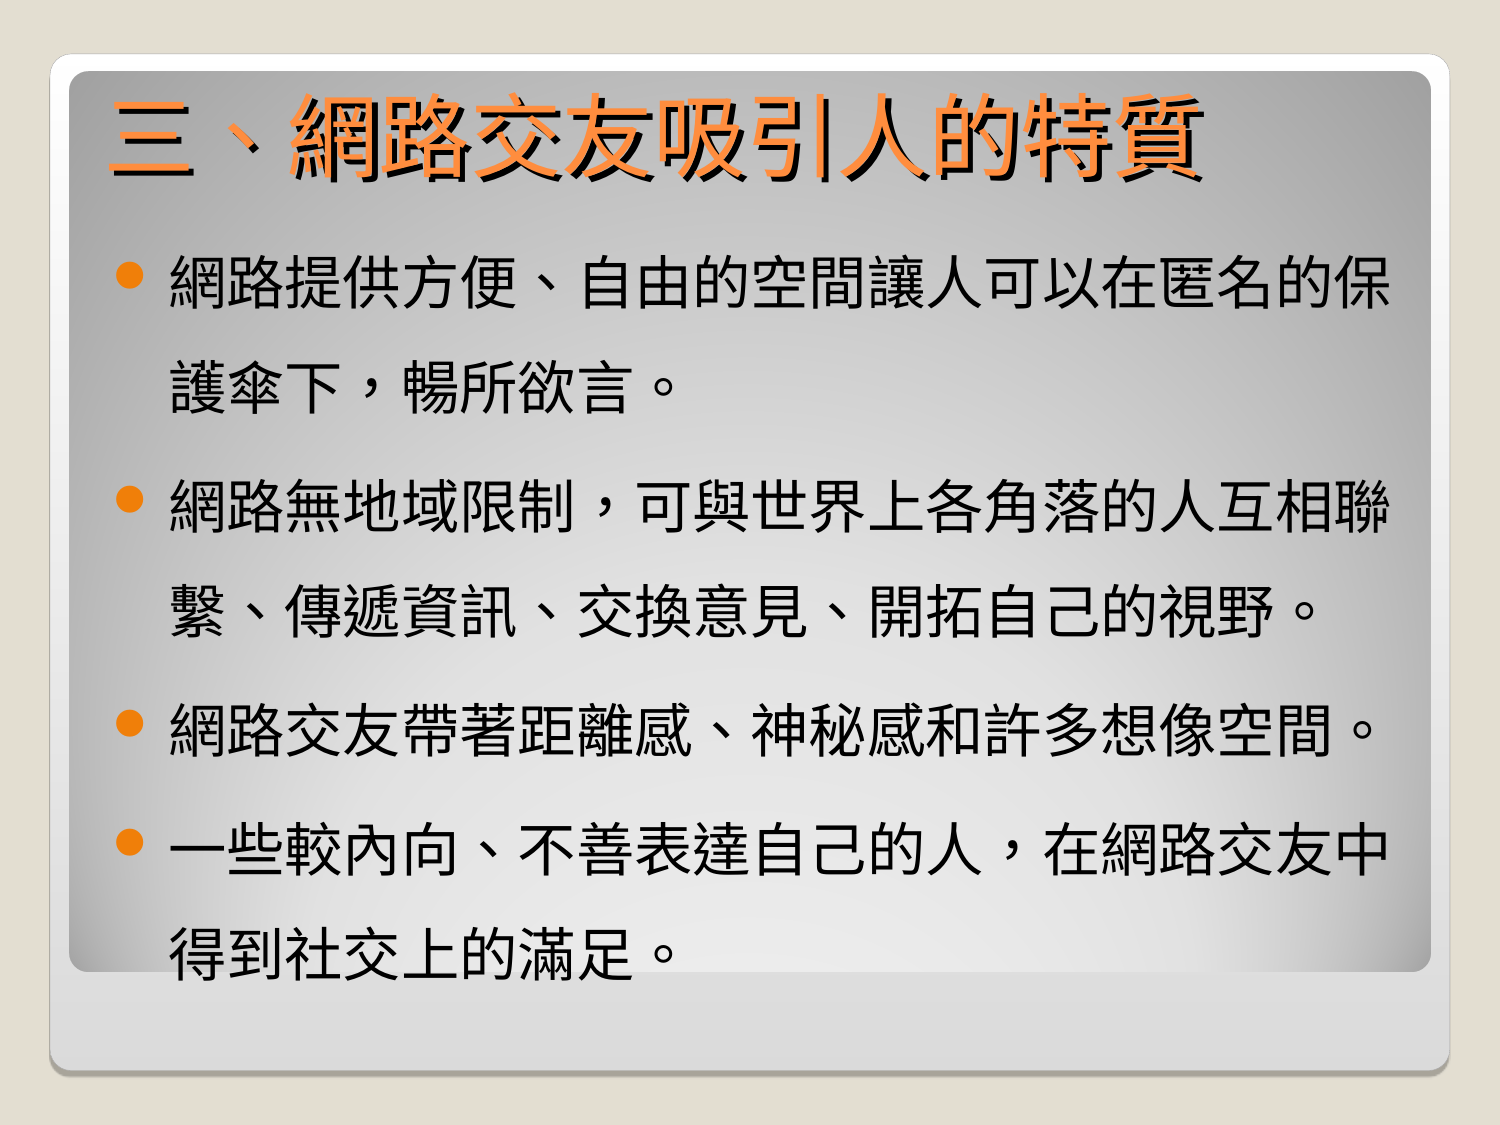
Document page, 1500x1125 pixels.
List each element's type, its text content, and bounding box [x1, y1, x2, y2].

picture [69, 71, 1431, 972]
list 網路提供方便、自由的空間讓人可以在匿名的保護傘下，暢所欲言。 網路無地域限制，可與世界上各角落的人互相聯繫、傳遞資訊、交換意見、開拓自己的視野。 網路交友帶著距離感、神秘感和許多想像空間。 一些較內向、不善表達自己的人，在網路交友中得到社交上的滿足。 [82, 196, 1447, 1059]
title 三、網路交友吸引人的特質 [88, 78, 1424, 197]
